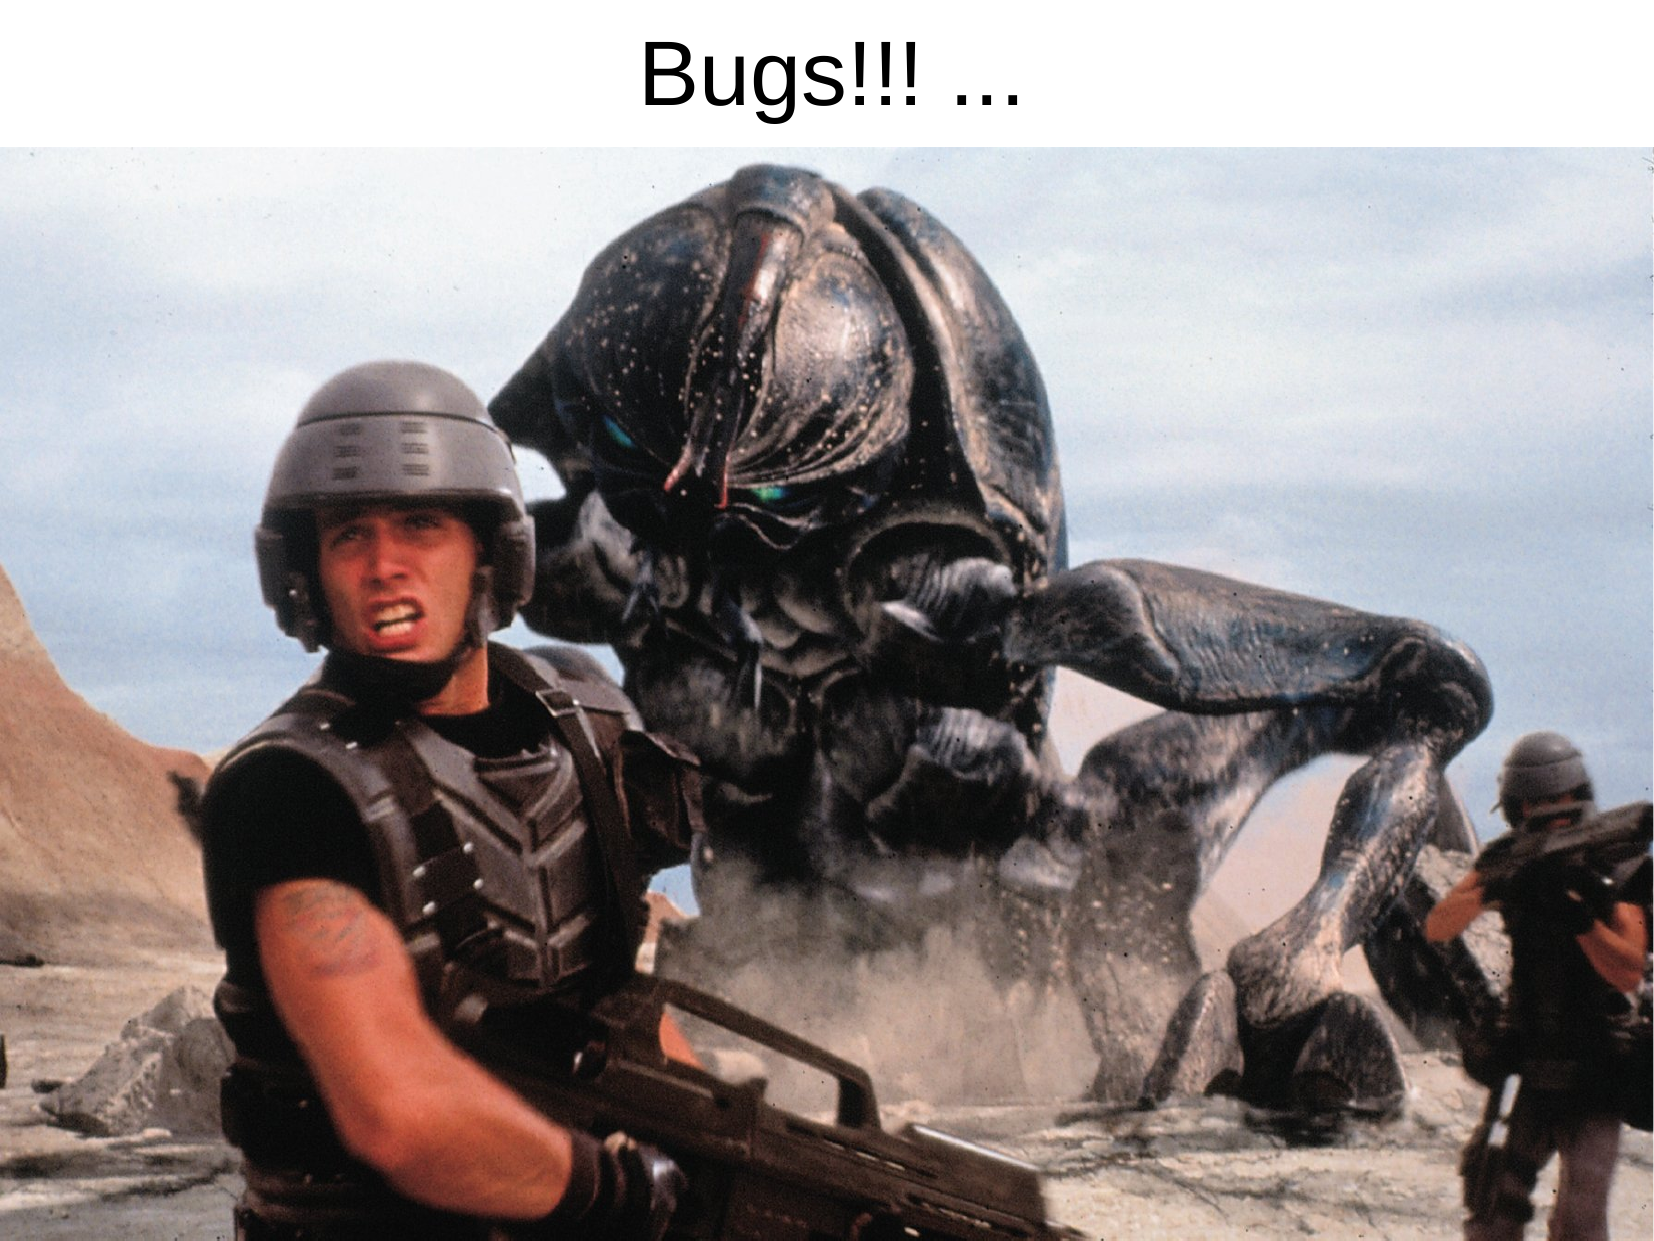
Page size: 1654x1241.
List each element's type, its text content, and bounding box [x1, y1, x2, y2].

picture [0, 147, 1654, 1241]
title Bugs!!! ... [88, 0, 1577, 148]
